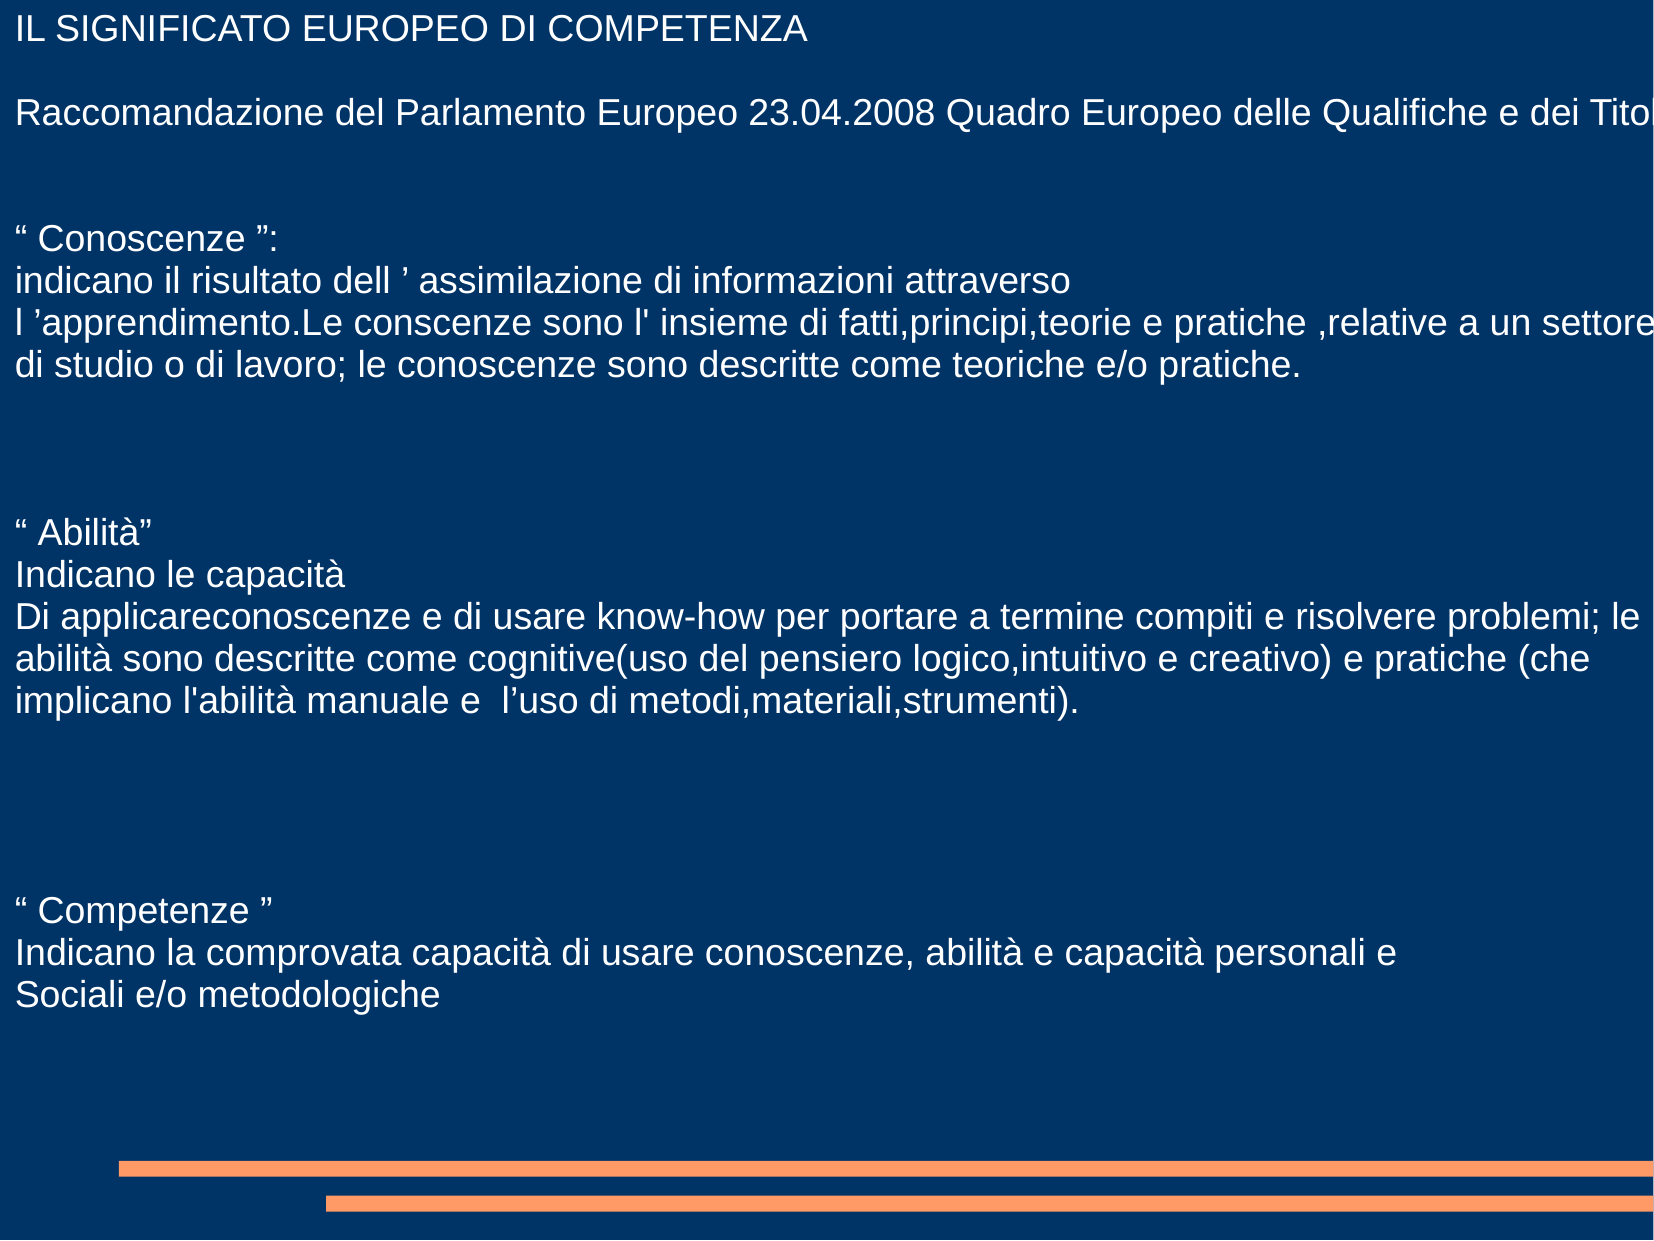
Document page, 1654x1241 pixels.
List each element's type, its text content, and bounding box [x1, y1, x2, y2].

text_box IL SIGNIFICATO EUROPEO DI COMPETENZA Raccomandazione del Parlamento Europeo 23.04.2008 Quadro Europeo delle Qualifiche e dei Titoli “ Conoscenze ”: indicano il risultato dell ’ assimilazione di informazioni attraverso l ’apprendimento.Le conscenze sono l' insieme di fatti,principi,teorie e pratiche ,relative a un settore di studio o di lavoro; le conoscenze sono descritte come teoriche e/o pratiche. “ Abilità” Indicano le capacità Di applicareconoscenze e di usare know-how per portare a termine compiti e risolvere problemi; le abilità sono descritte come cognitive(uso del pensiero logico,intuitivo e creativo) e pratiche (che implicano l'abilità manuale e l’uso di metodi,materiali,strumenti). “ Competenze ” Indicano la comprovata capacità di usare conoscenze, abilità e capacità personali e Sociali e/o metodologiche [0, 0, 1654, 1151]
